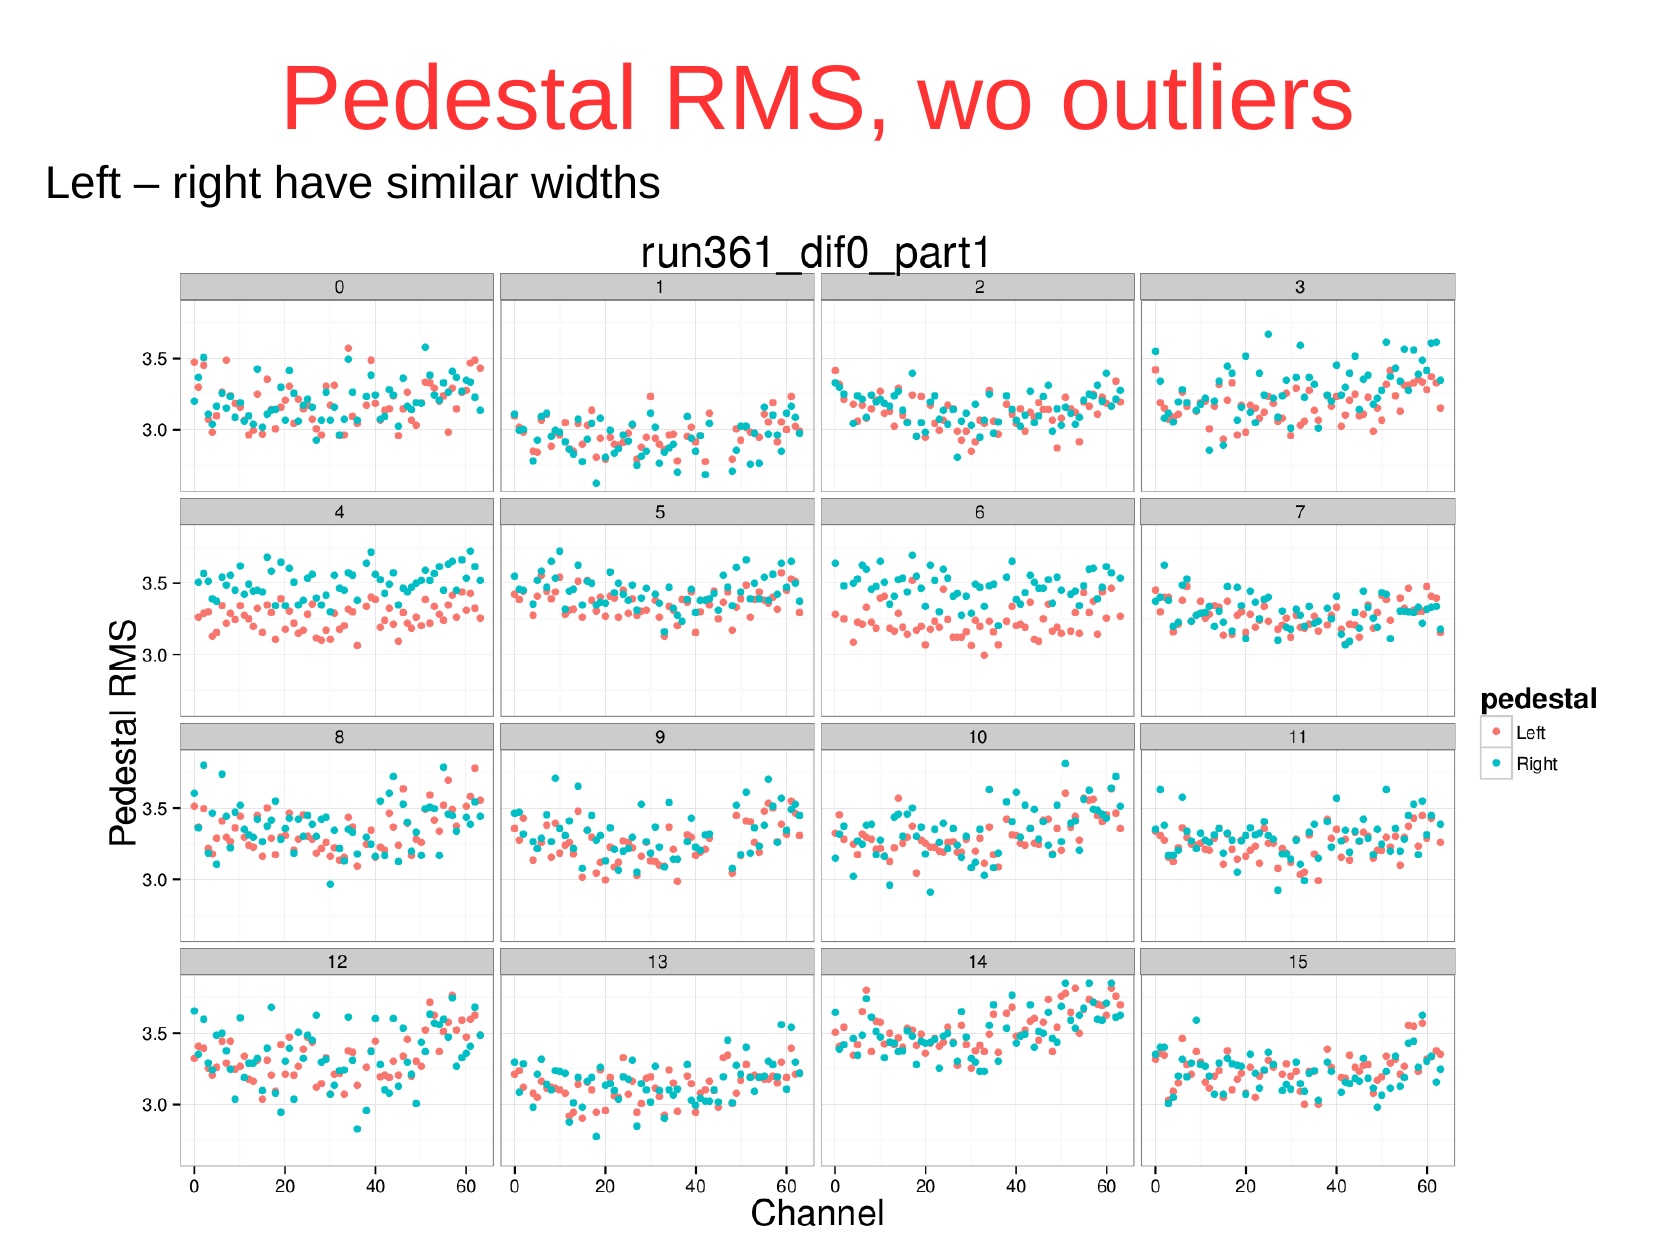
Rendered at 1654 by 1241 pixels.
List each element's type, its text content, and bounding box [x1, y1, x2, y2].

text_box Left – right have similar widths [30, 150, 1531, 268]
picture [90, 203, 1650, 1241]
title Pedestal RMS, wo outliers [75, 15, 1564, 181]
